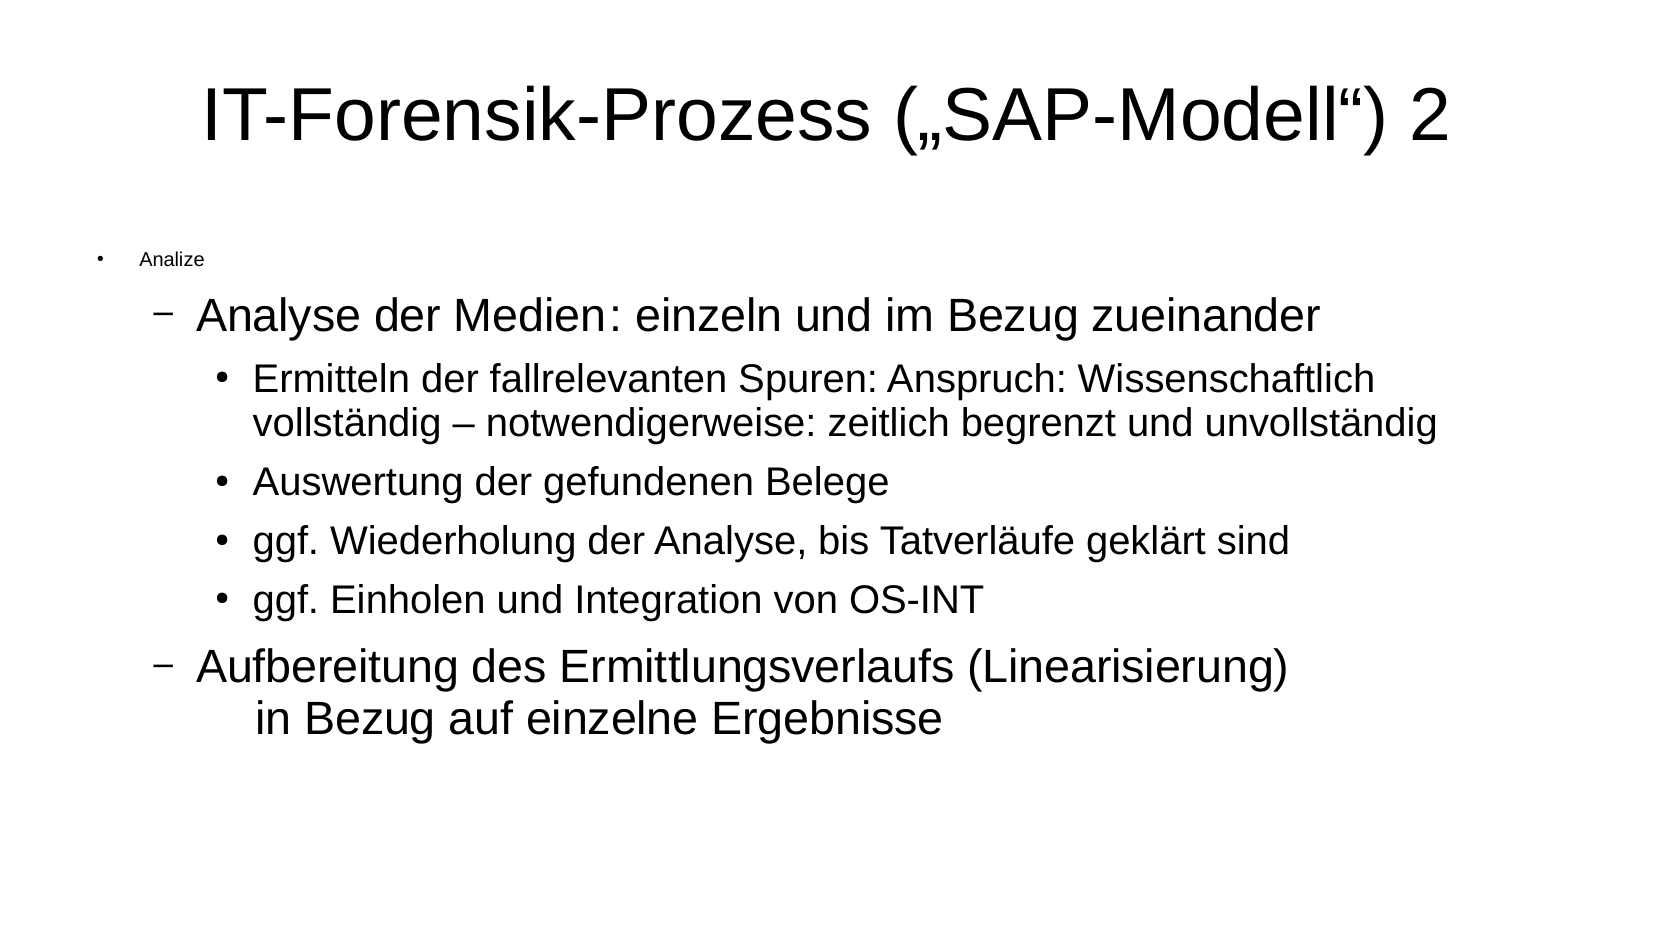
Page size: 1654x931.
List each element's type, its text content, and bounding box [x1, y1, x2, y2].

list Analize Analyse der Medien : einzeln und im Bezug zueinander Ermitteln der fallrelevanten Spuren: Anspruch: Wissenschaftlich vollständig – notwendigerweise: zeitlich begrenzt und unvollständig Auswertung der gefundenen Belege ggf. Wiederholung der Analyse, bis Tatverläufe geklärt sind ggf. Einholen und Integration von OS-INT Aufbereitung des Ermittlungsverlaufs (Linearisierung) in Bezug auf einzelne Ergebnisse [82, 217, 1571, 758]
title IT-Forensik-Prozess („SAP-Modell“) 2 [82, 37, 1571, 193]
